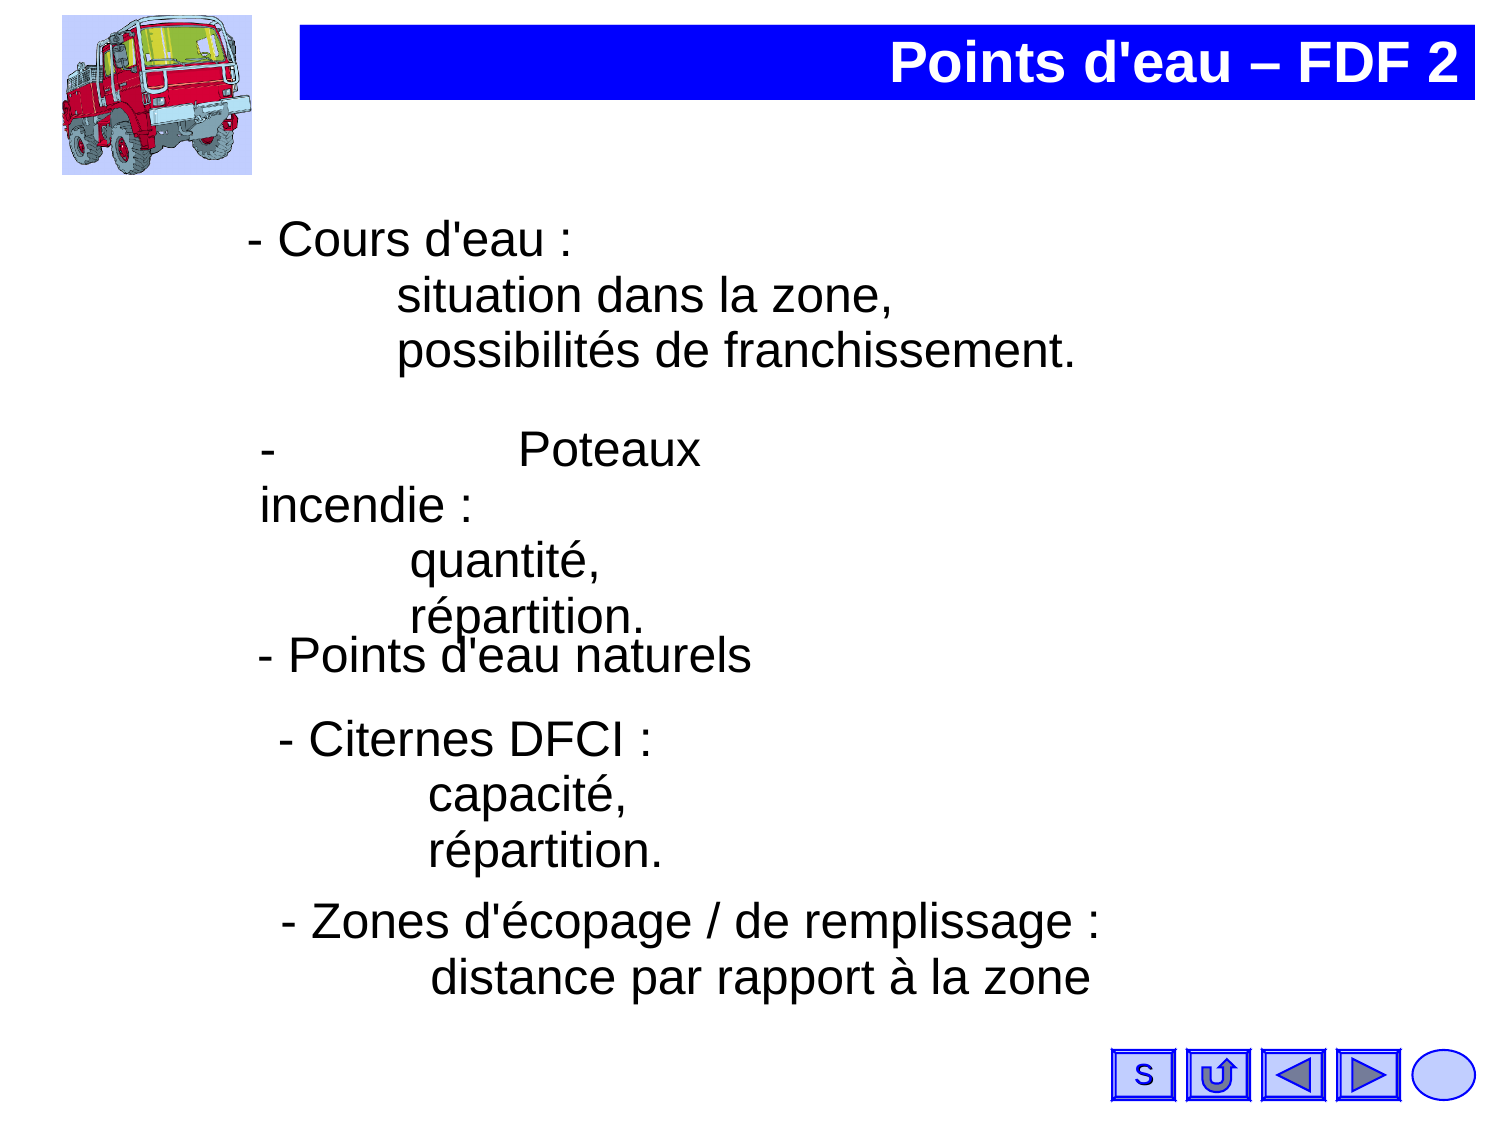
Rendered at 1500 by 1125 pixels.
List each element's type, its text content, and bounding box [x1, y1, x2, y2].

text_box - Cours d'eau : situation dans la zone, possibilités de franchissement. [231, 203, 1182, 387]
text_box [1412, 1049, 1476, 1101]
text_box Points d'eau – FDF 2 [299, 24, 1475, 100]
text_box - Citernes DFCI : capacité, répartition. [263, 703, 680, 886]
text_box - Poteaux incendie : quantité, répartition. [244, 413, 716, 620]
text_box - Points d'eau naturels [242, 620, 768, 692]
text_box - Zones d'écopage / de remplissage : distance par rapport à la zone [265, 885, 1269, 1013]
